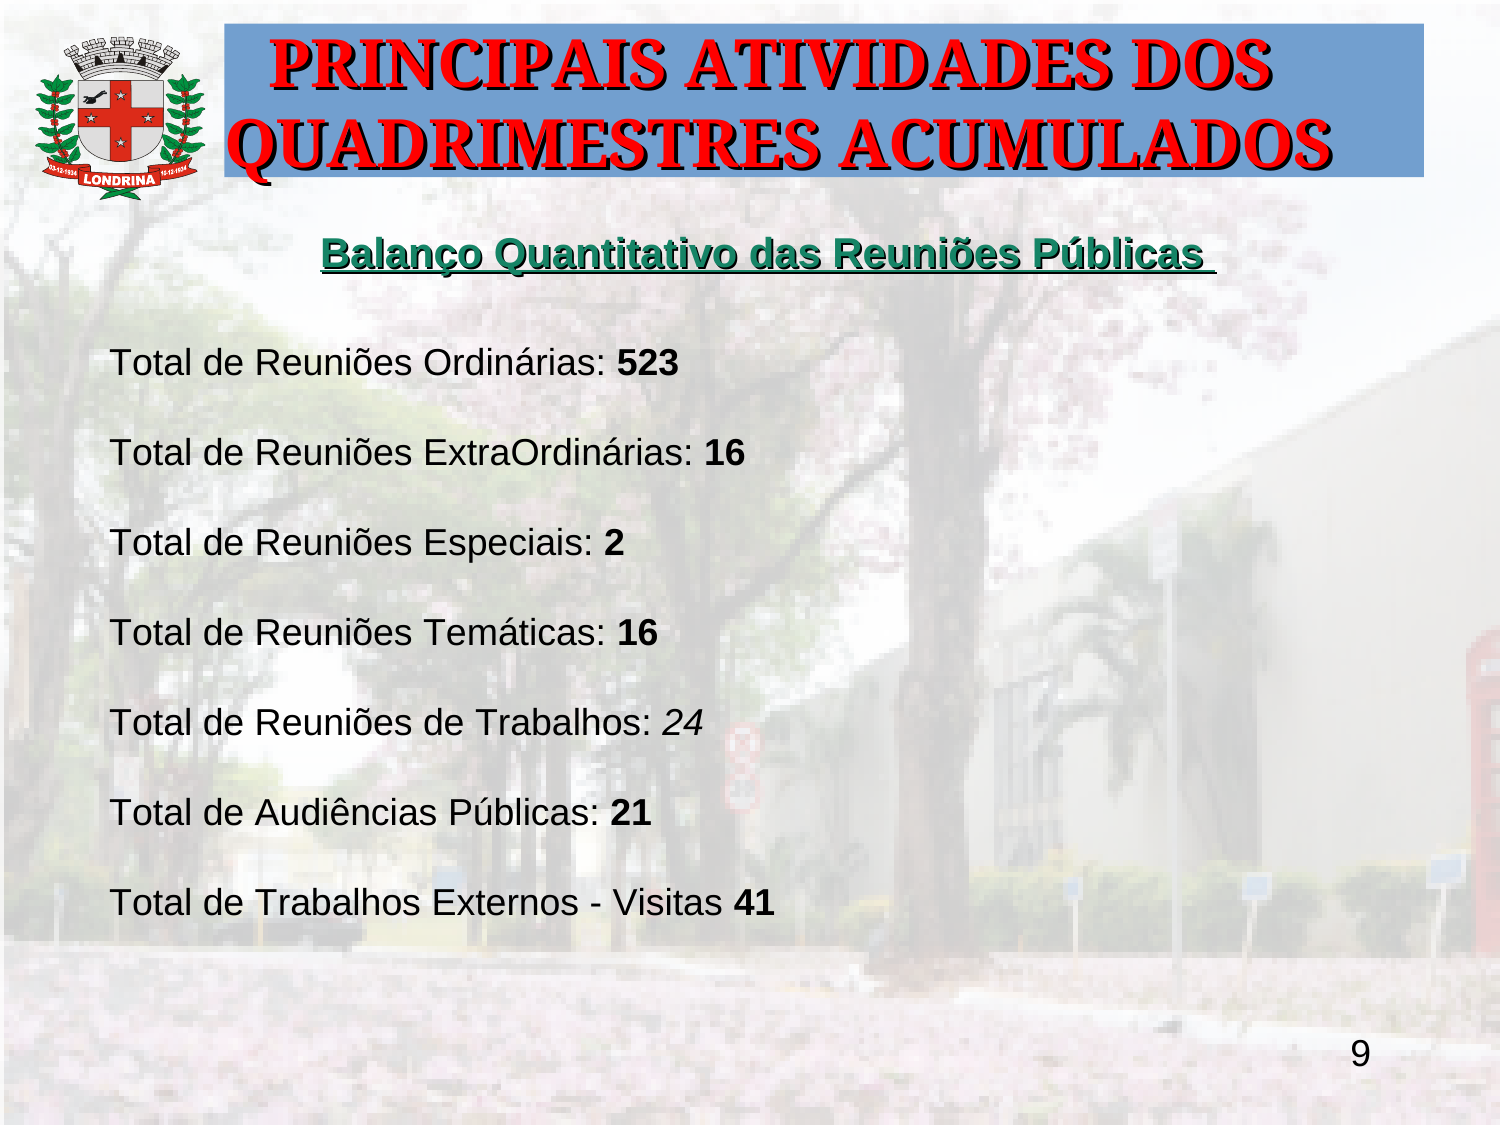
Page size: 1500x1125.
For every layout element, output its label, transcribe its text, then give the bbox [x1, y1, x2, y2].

text_box <número> [1335, 1021, 1500, 1092]
text_box Balanço Quantitativo das Reuniões Públicas [82, 200, 1453, 286]
picture [35, 36, 206, 201]
text_box PRINCIPAIS ATIVIDADES DOS QUADRIMESTRES ACUMULADOS [224, 23, 1424, 178]
text_box Total de Reuniões Ordinárias: 523 Total de Reuniões ExtraOrdinárias: 16 Total de Reuniões Especiais: 2 Total de Reuniões Temáticas: 16 Total de Reuniões de Trabalhos: 24 Total de Audiências Públicas: 21 Total de Trabalhos Externos - Visitas 41 [94, 330, 1418, 1063]
